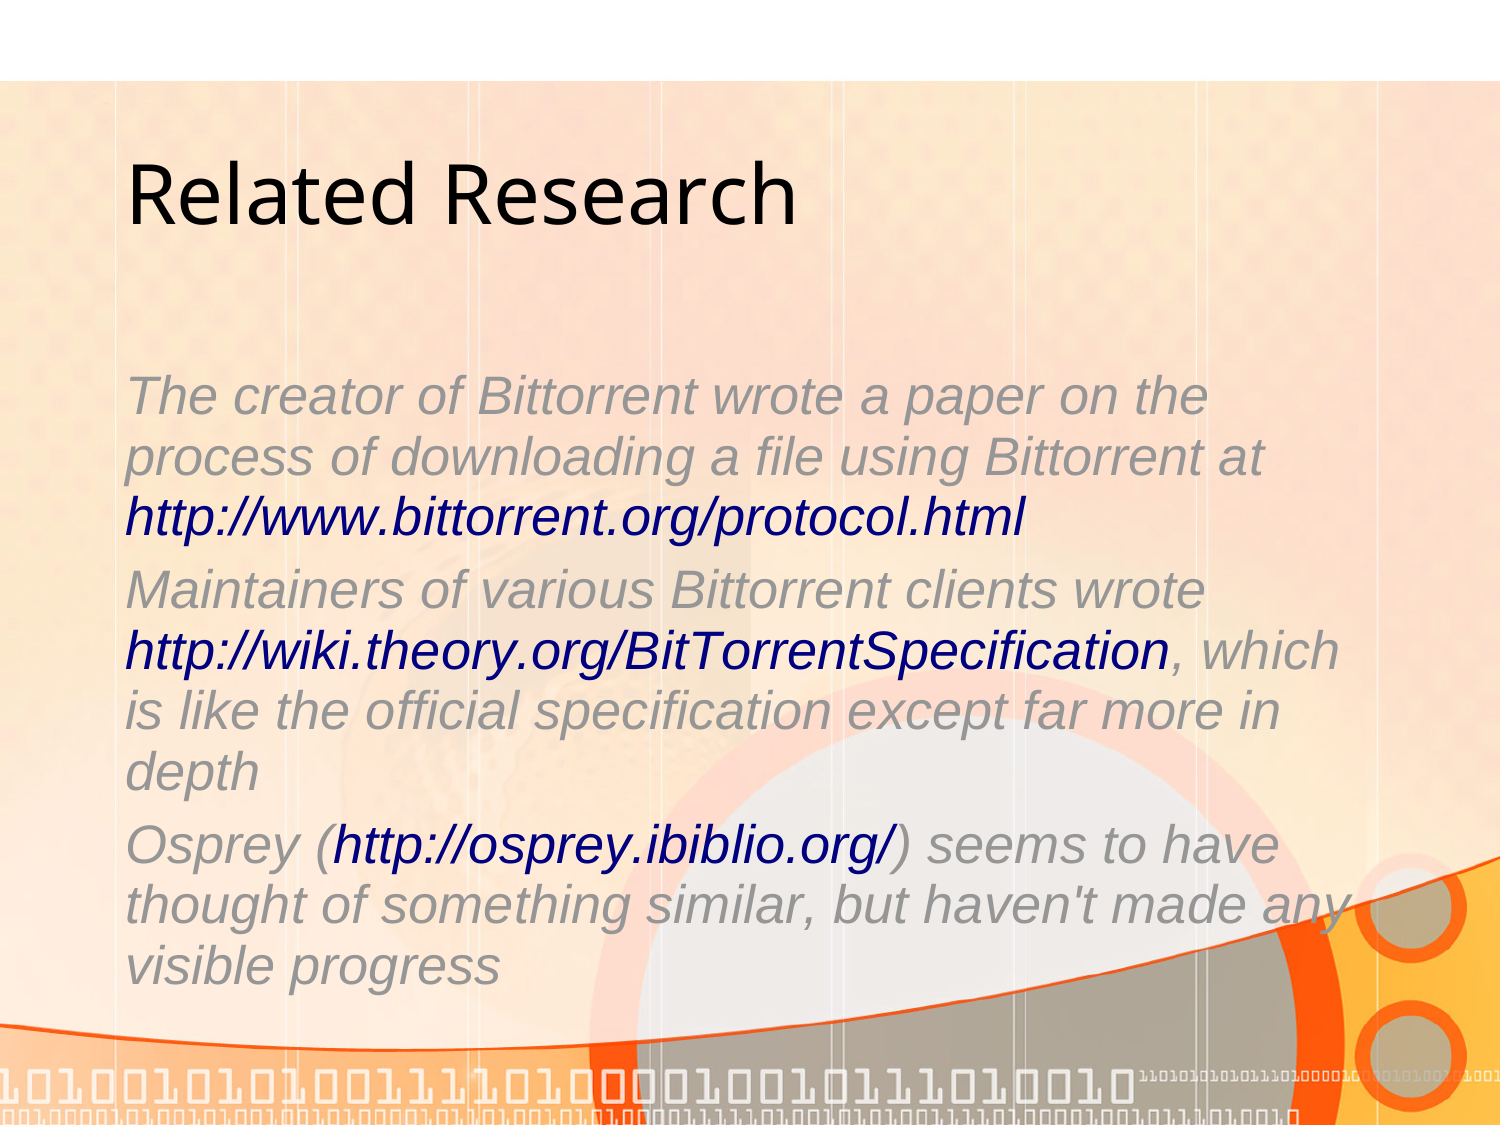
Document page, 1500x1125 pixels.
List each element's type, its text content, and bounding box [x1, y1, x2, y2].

subtitle The creator of Bittorrent wrote a paper on the process of downloading a file using Bittorrent at http://www.bittorrent.org/protocol.html Maintainers of various Bittorrent clients wrote http://wiki.theory.org/BitTorrentSpecification, which is like the official specification except far more in depth Osprey (http://osprey.ibiblio.org/) seems to have thought of something similar, but haven't made any visible progress [125, 363, 1388, 999]
picture [0, 0, 1500, 1125]
title Related Research [125, 84, 1388, 300]
